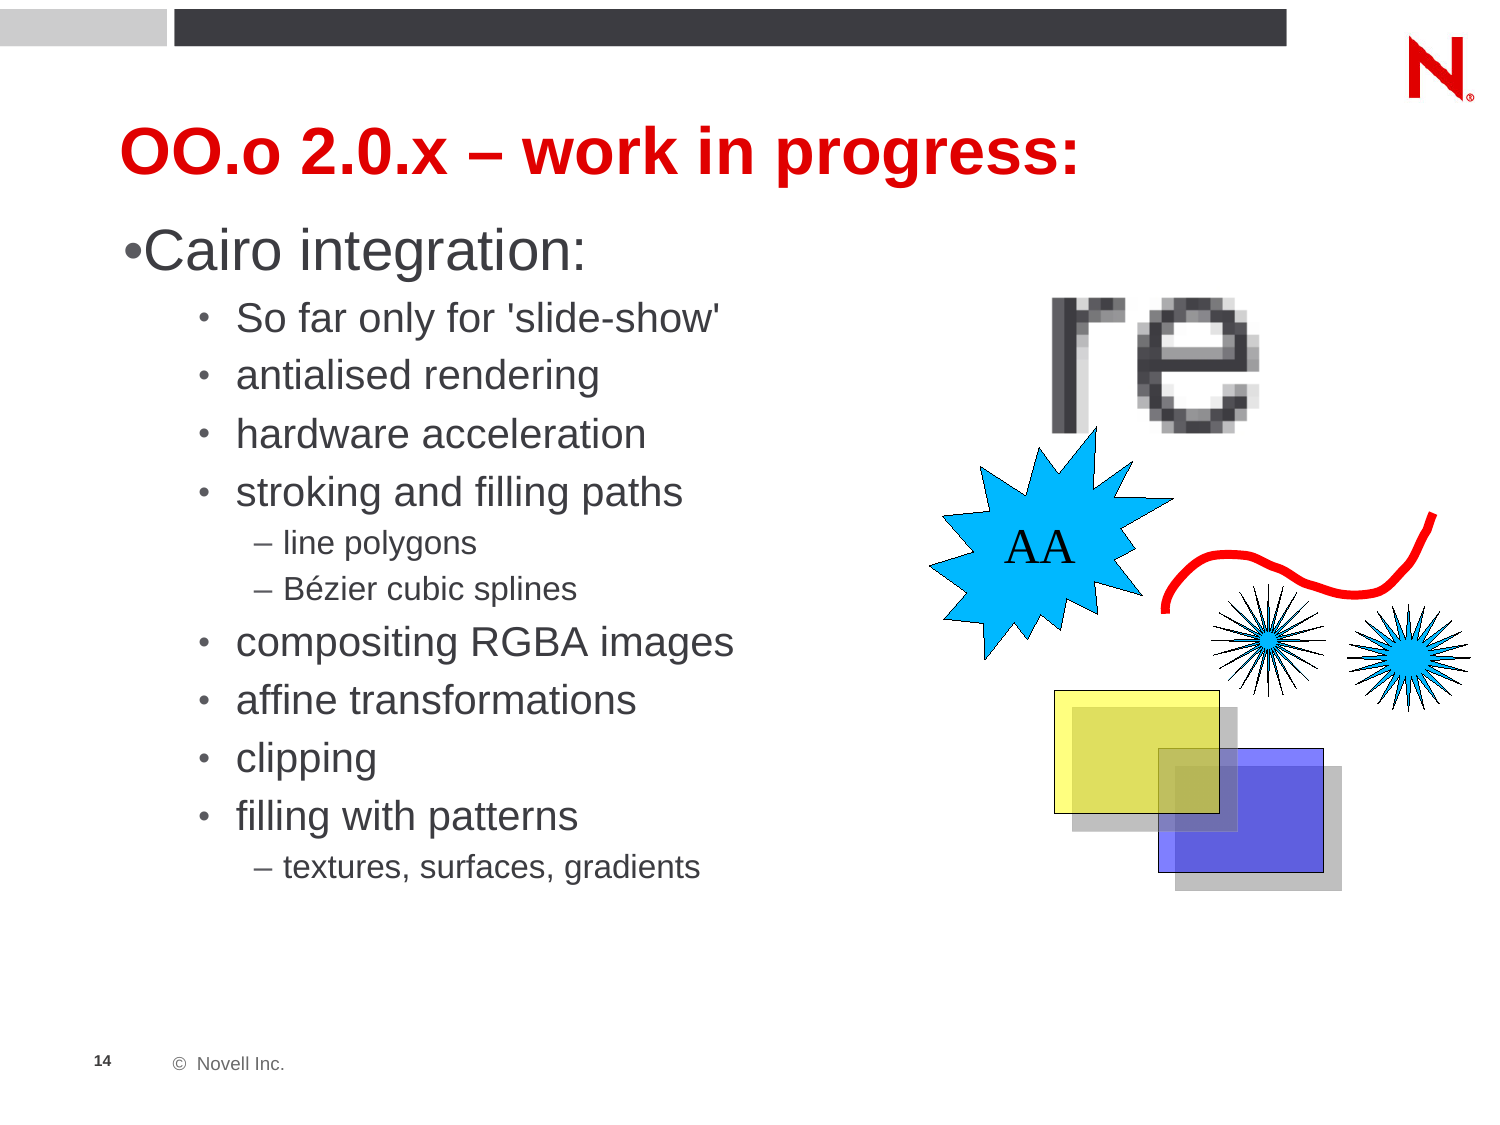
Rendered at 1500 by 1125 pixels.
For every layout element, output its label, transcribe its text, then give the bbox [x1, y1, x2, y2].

picture [1028, 238, 1267, 466]
text_box [1211, 584, 1326, 697]
title OO.o 2.0.x – work in progress: [119, 106, 1252, 201]
text_box [1054, 690, 1324, 873]
text_box AA [990, 497, 1090, 592]
text_box [1347, 604, 1471, 712]
picture [1404, 32, 1477, 105]
text_box [929, 426, 1174, 660]
list Cairo integration: So far only for 'slide-show' antialised rendering hardware acceleration stroking and filling paths line polygons Bézier cubic splines compositing RGBA images affine transformations clipping filling with patterns textures, surfaces, gradients [123, 201, 1448, 951]
